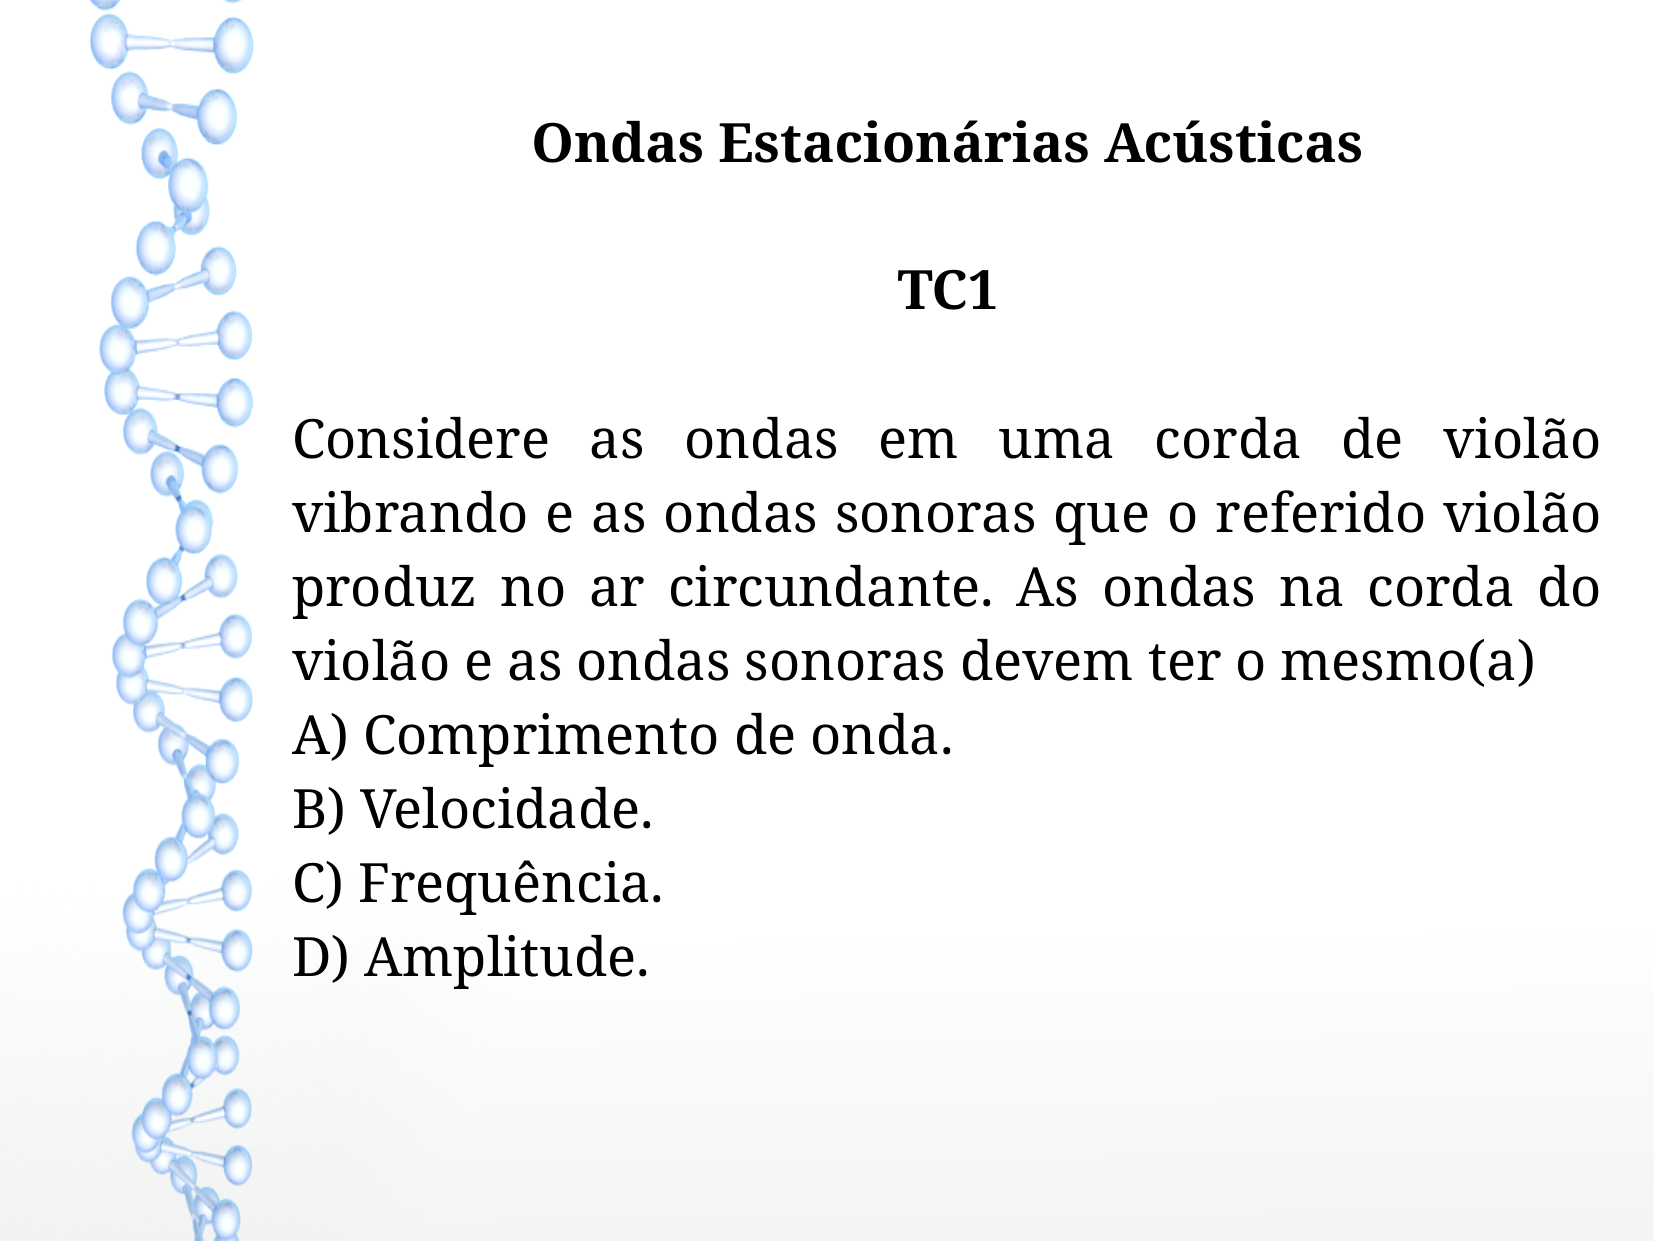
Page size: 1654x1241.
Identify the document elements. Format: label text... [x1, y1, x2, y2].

picture [0, 0, 1654, 1241]
text_box Ondas Estacionárias Acústicas TC1 Considere as ondas em uma corda de violão vibrando e as ondas sonoras que o referido violão produz no ar circundante. As ondas na corda do violão e as ondas sonoras devem ter o mesmo(a) A) Comprimento de onda. B) Velocidade. C) Frequência. D) Amplitude. [277, 96, 1619, 939]
